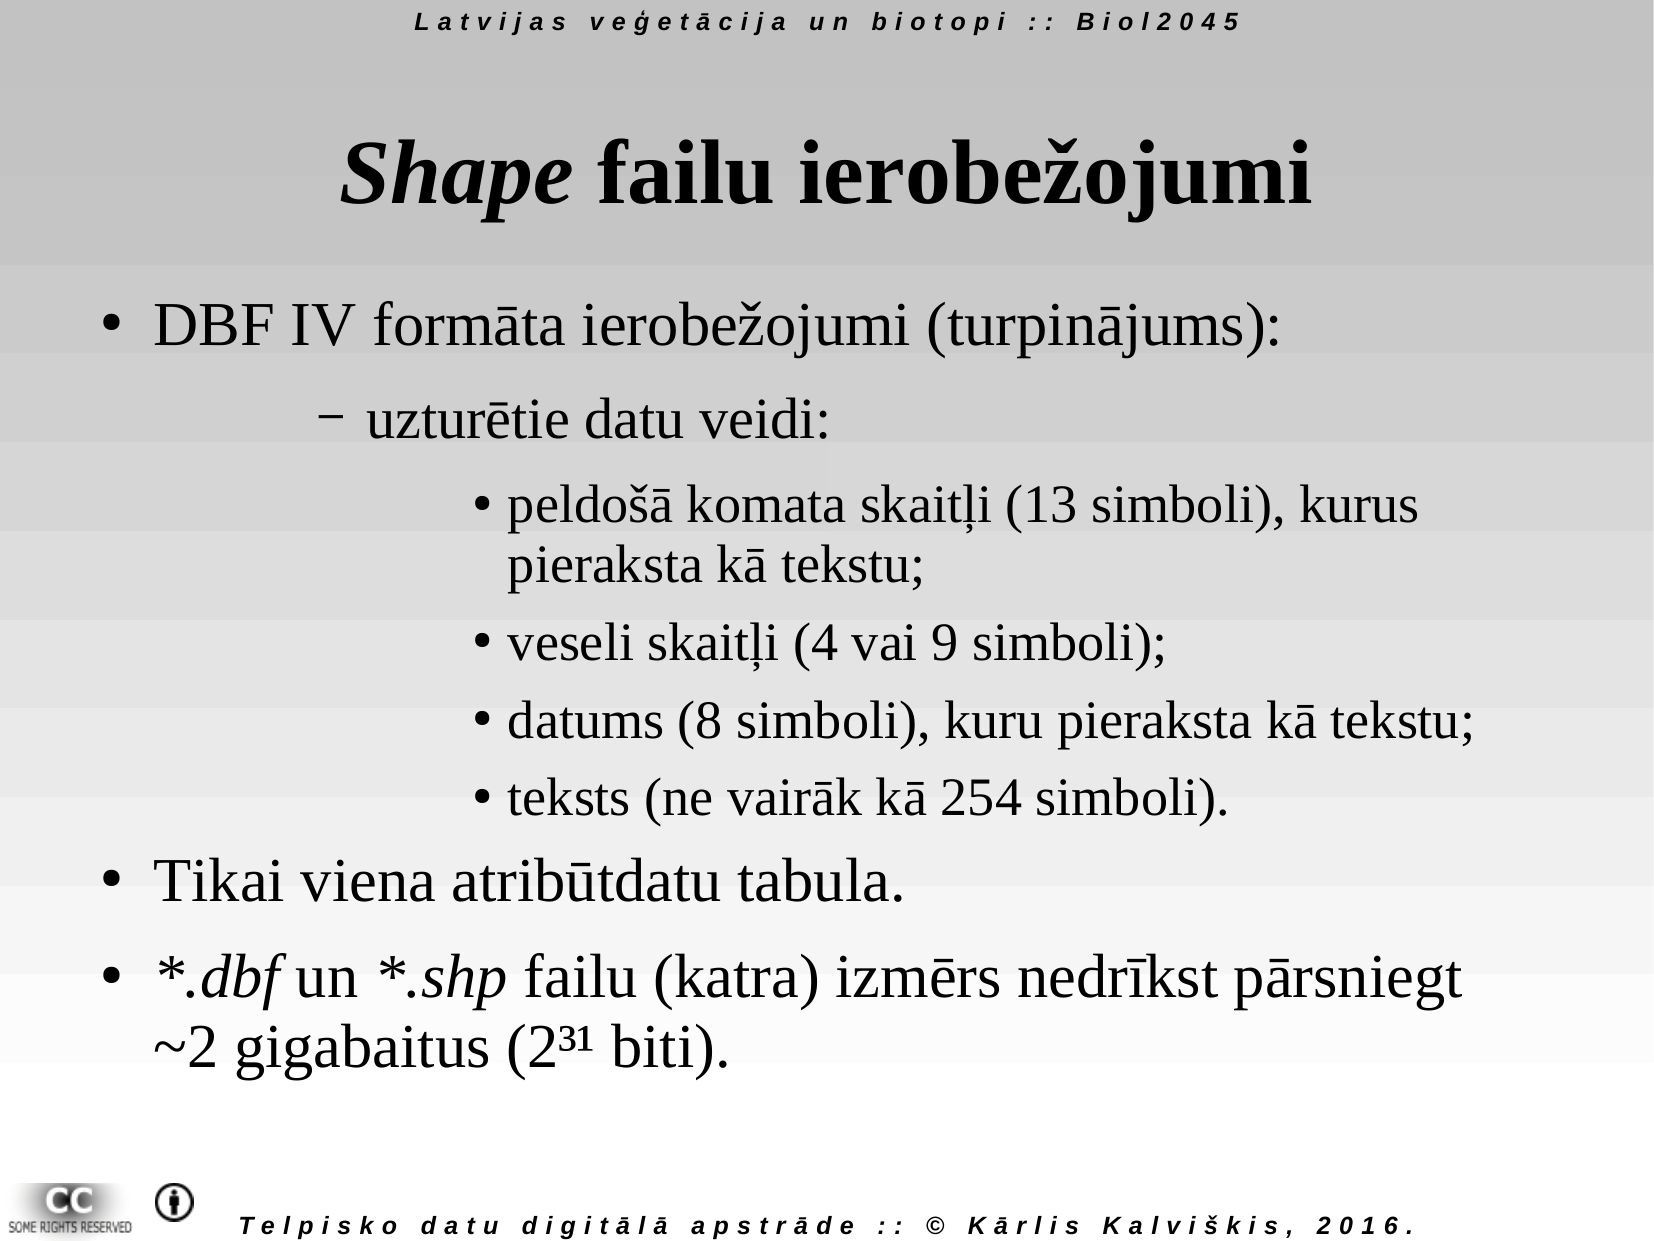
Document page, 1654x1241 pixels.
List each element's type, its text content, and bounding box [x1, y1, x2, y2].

list DBF IV formāta ierobežojumi (turpinājums): uzturētie datu veidi: peldošā komata skaitļi (13 simboli), kurus pieraksta kā tekstu; veseli skaitļi (4 vai 9 simboli); datums (8 simboli), kuru pieraksta kā tekstu; teksts (ne vairāk kā 254 simboli). Tikai viena atribūtdatu tabula. *.dbf un *.shp failu (katra) izmērs nedrīkst pārsniegt ~2 gigabaitus (2³¹ biti). [82, 289, 1571, 1098]
picture [0, 0, 1654, 1241]
title Shape failu ierobežojumi [29, 56, 1625, 289]
